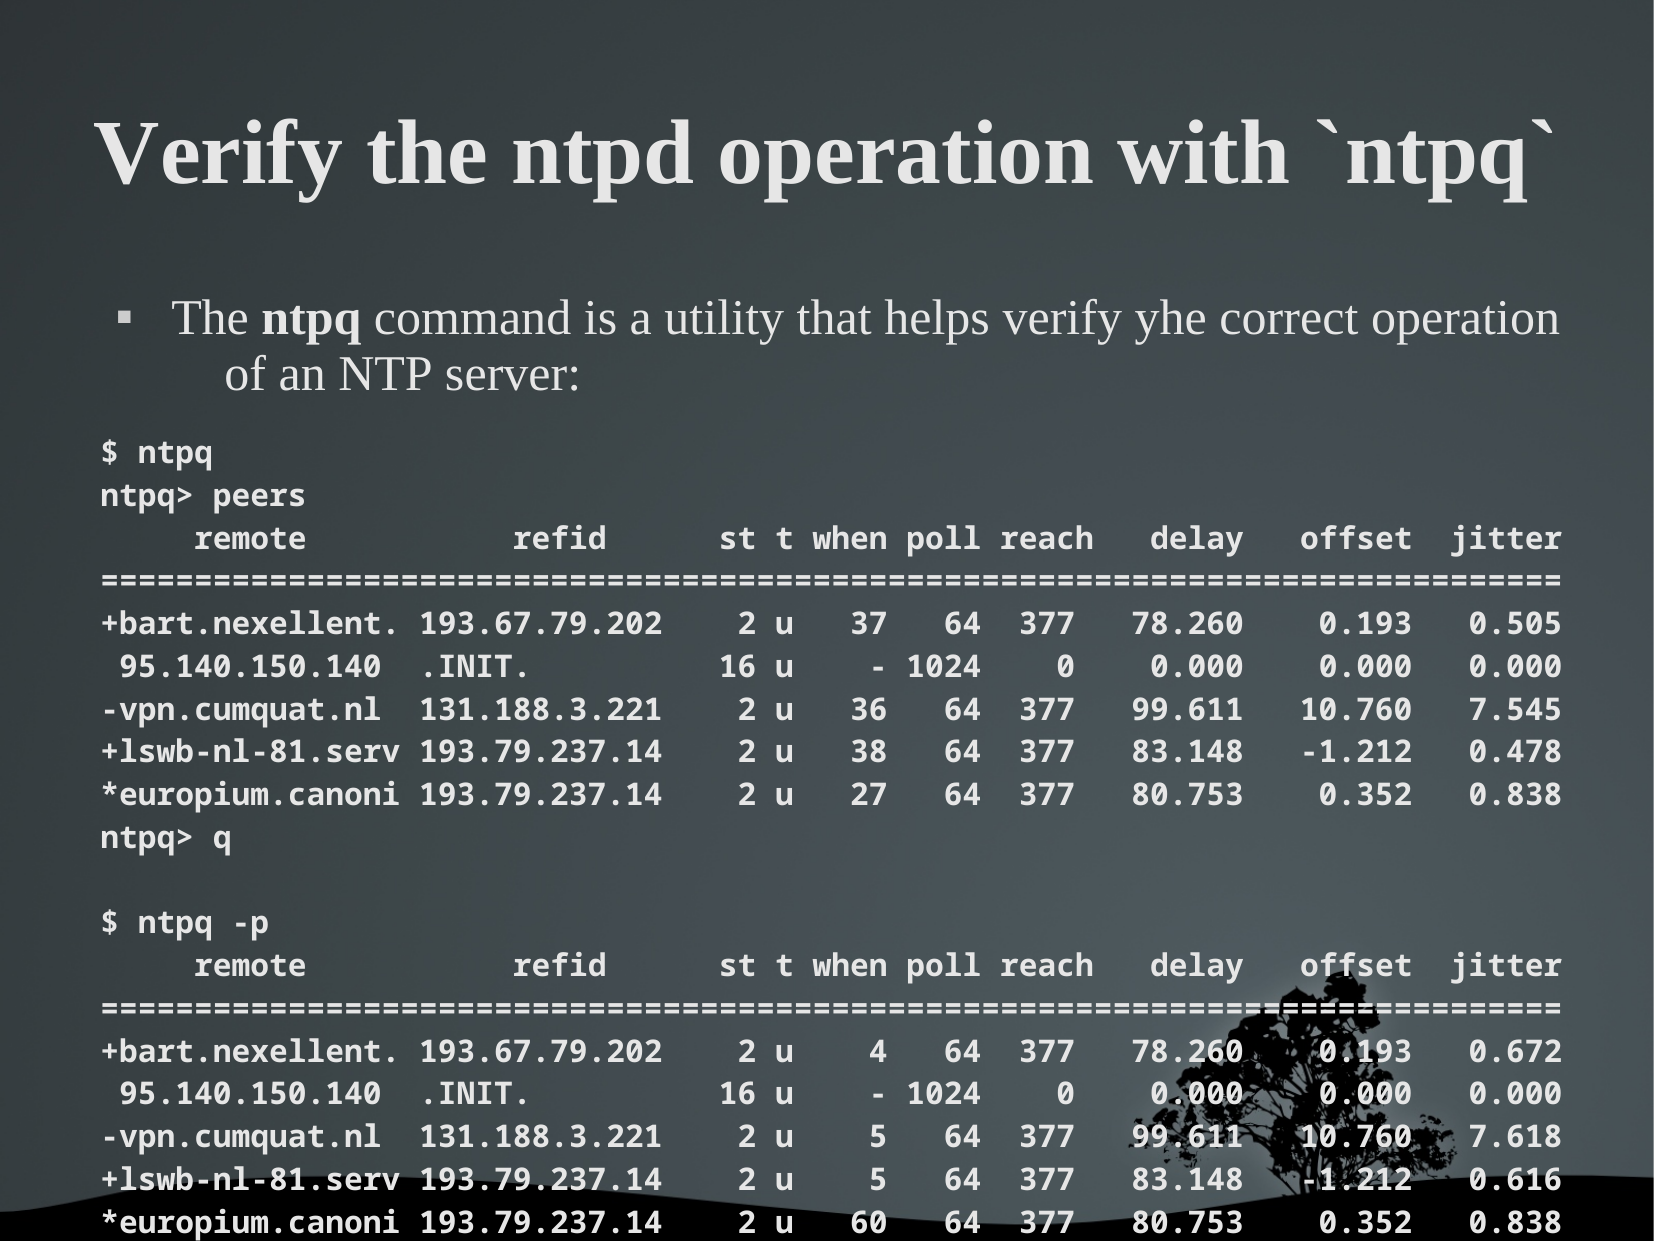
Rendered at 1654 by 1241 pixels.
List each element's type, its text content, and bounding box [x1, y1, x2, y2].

title Verify the ntpd operation with `ntpq` [82, 33, 1571, 273]
picture [0, 0, 1654, 1241]
list The ntpq command is a utility that helps verify yhe correct operation of an NTP server: $ ntpq ntpq> peers remote refid st t when poll reach delay offset jitter ============================================================================== +bart.nexellent. 193.67.79.202 2 u 37 64 377 78.260 0.193 0.505 95.140.150.140 .INIT. 16 u - 1024 0 0.000 0.000 0.000 -vpn.cumquat.nl 131.188.3.221 2 u 36 64 377 99.611 10.760 7.545 +lswb-nl-81.serv 193.79.237.14 2 u 38 64 377 83.148 -1.212 0.478 *europium.canoni 193.79.237.14 2 u 27 64 377 80.753 0.352 0.838 ntpq> q $ ntpq -p remote refid st t when poll reach delay offset jitter ============================================================================== +bart.nexellent. 193.67.79.202 2 u 4 64 377 78.260 0.193 0.672 95.140.150.140 .INIT. 16 u - 1024 0 0.000 0.000 0.000 -vpn.cumquat.nl 131.188.3.221 2 u 5 64 377 99.611 10.760 7.618 +lswb-nl-81.serv 193.79.237.14 2 u 5 64 377 83.148 -1.212 0.616 *europium.canoni 193.79.237.14 2 u 60 64 377 80.753 0.352 0.838 [82, 290, 1571, 1156]
picture [200, 1219, 207, 1230]
